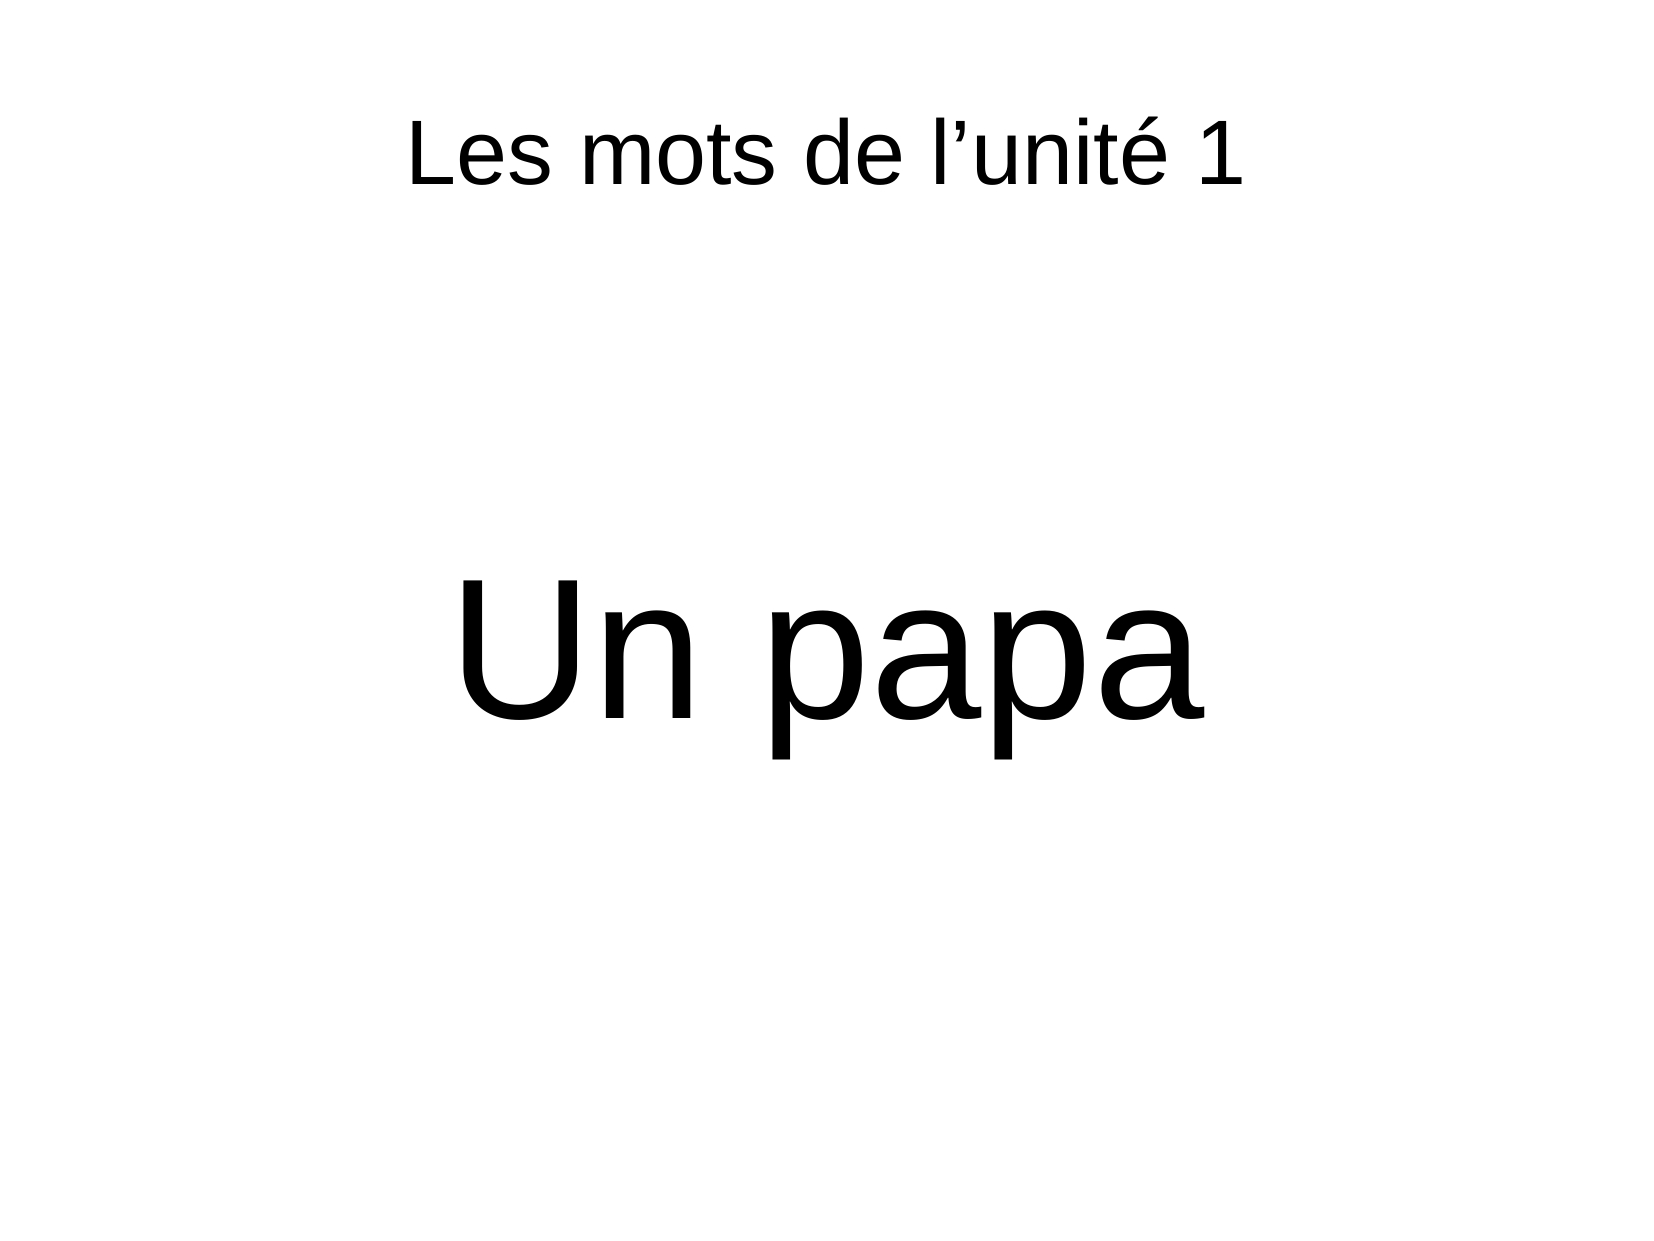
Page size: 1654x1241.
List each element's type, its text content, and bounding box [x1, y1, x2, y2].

subtitle Un papa [82, 290, 1571, 1010]
title Les mots de l’unité 1 [82, 49, 1571, 257]
